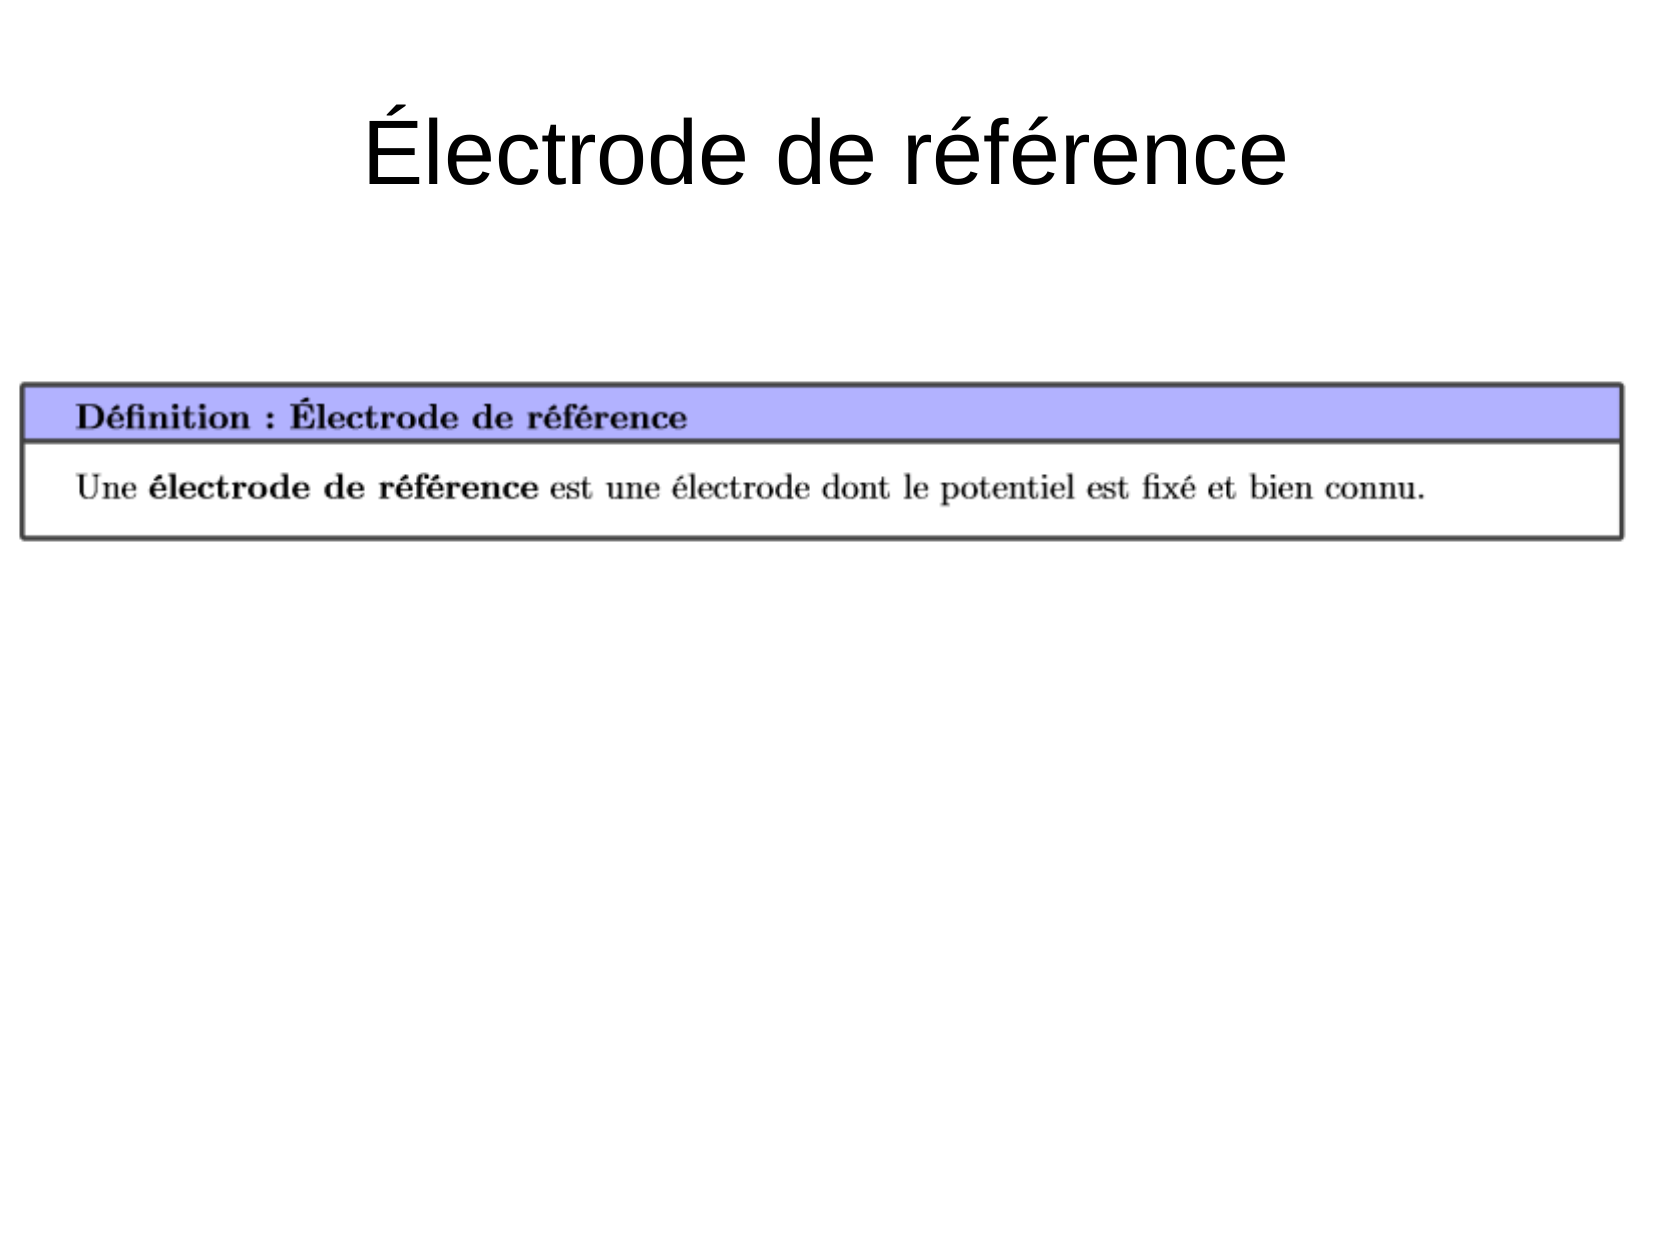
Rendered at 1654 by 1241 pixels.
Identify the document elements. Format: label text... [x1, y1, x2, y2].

title Électrode de référence [82, 49, 1571, 257]
picture [0, 366, 1642, 556]
